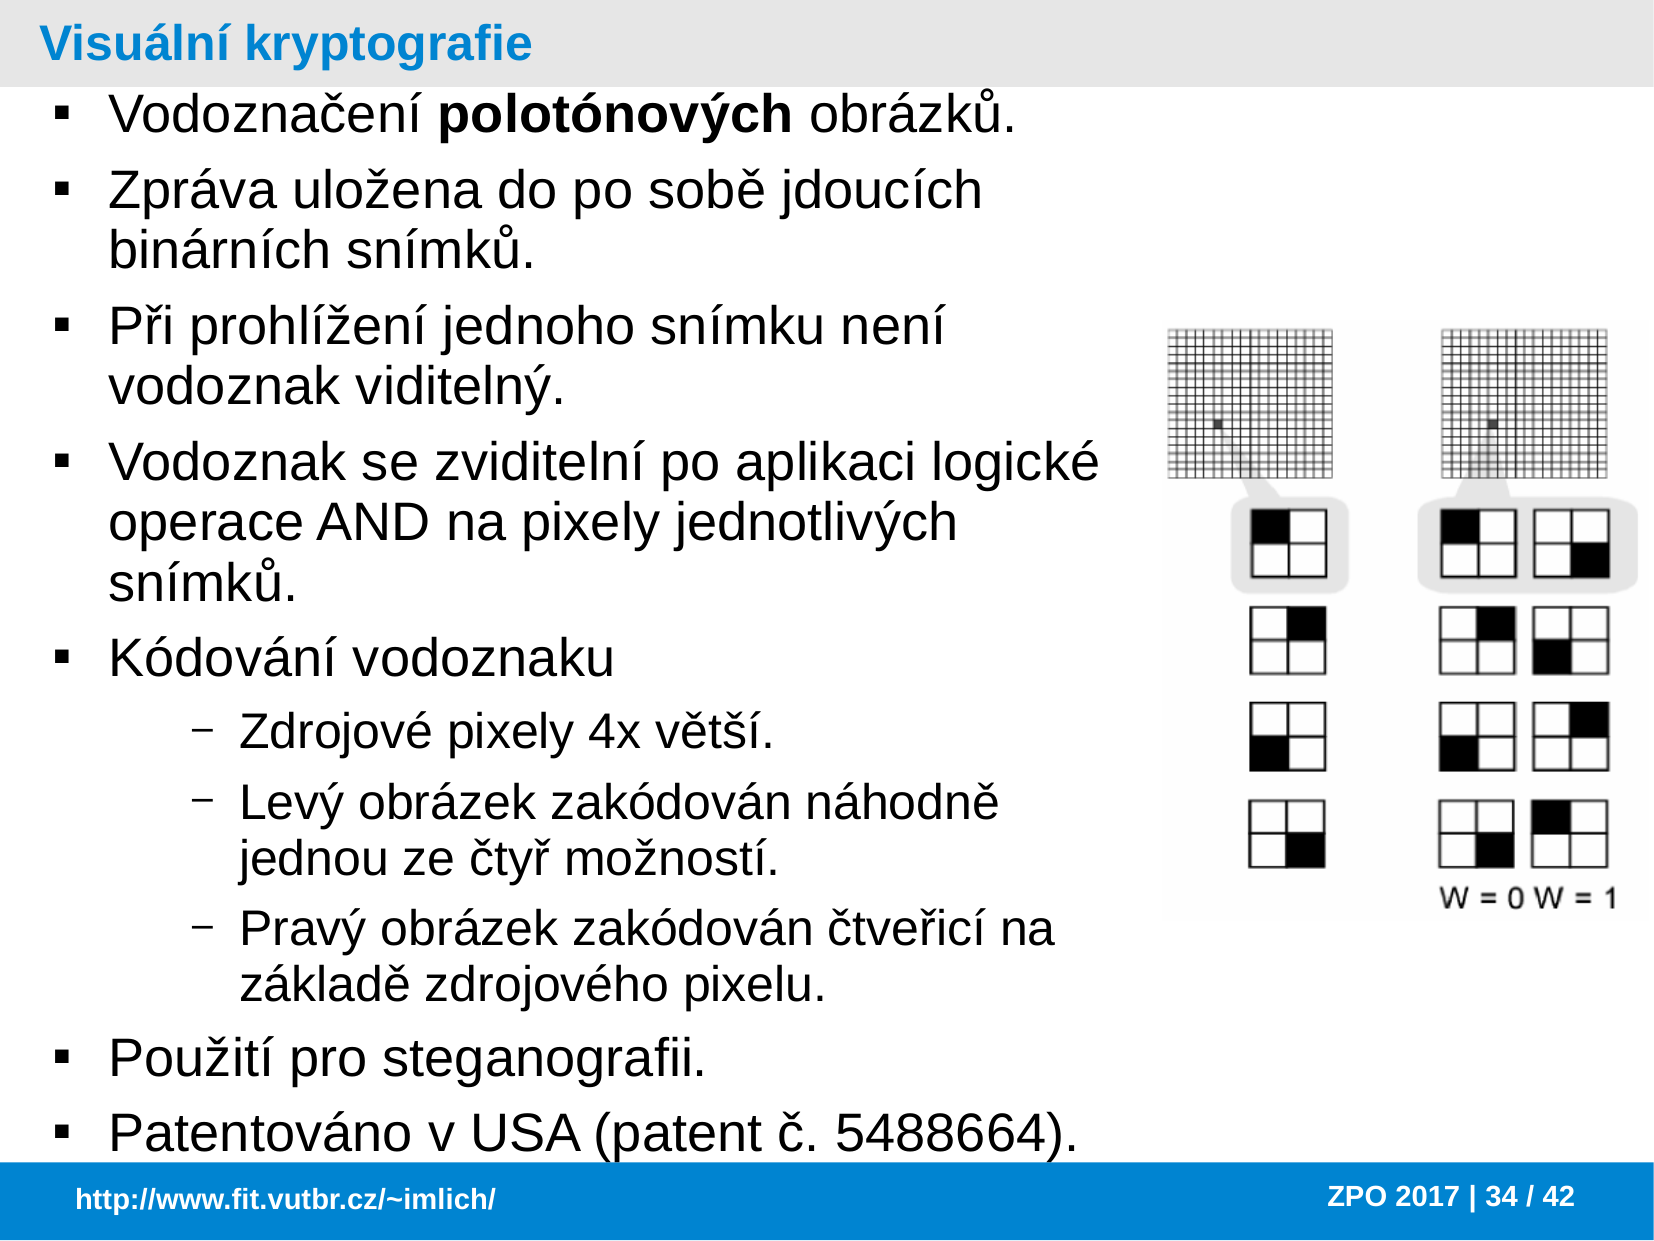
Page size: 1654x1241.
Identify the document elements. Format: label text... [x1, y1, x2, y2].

list Vodoznačení polotónových obrázků. Zpráva uložena do po sobě jdoucích binárních snímků. Při prohlížení jednoho snímku není vodoznak viditelný. Vodoznak se zviditelní po aplikaci logické operace AND na pixely jednotlivých snímků. Kódování vodoznaku Zdrojové pixely 4x větší. Levý obrázek zakódován náhodně jednou ze čtyř možností. Pravý obrázek zakódován čtveřicí na základě zdrojového pixelu. Použití pro steganografii. Patentováno v USA (patent č. 5488664). [37, 83, 1163, 1164]
title Visuální kryptografie [39, 5, 1615, 81]
picture [1162, 320, 1649, 921]
